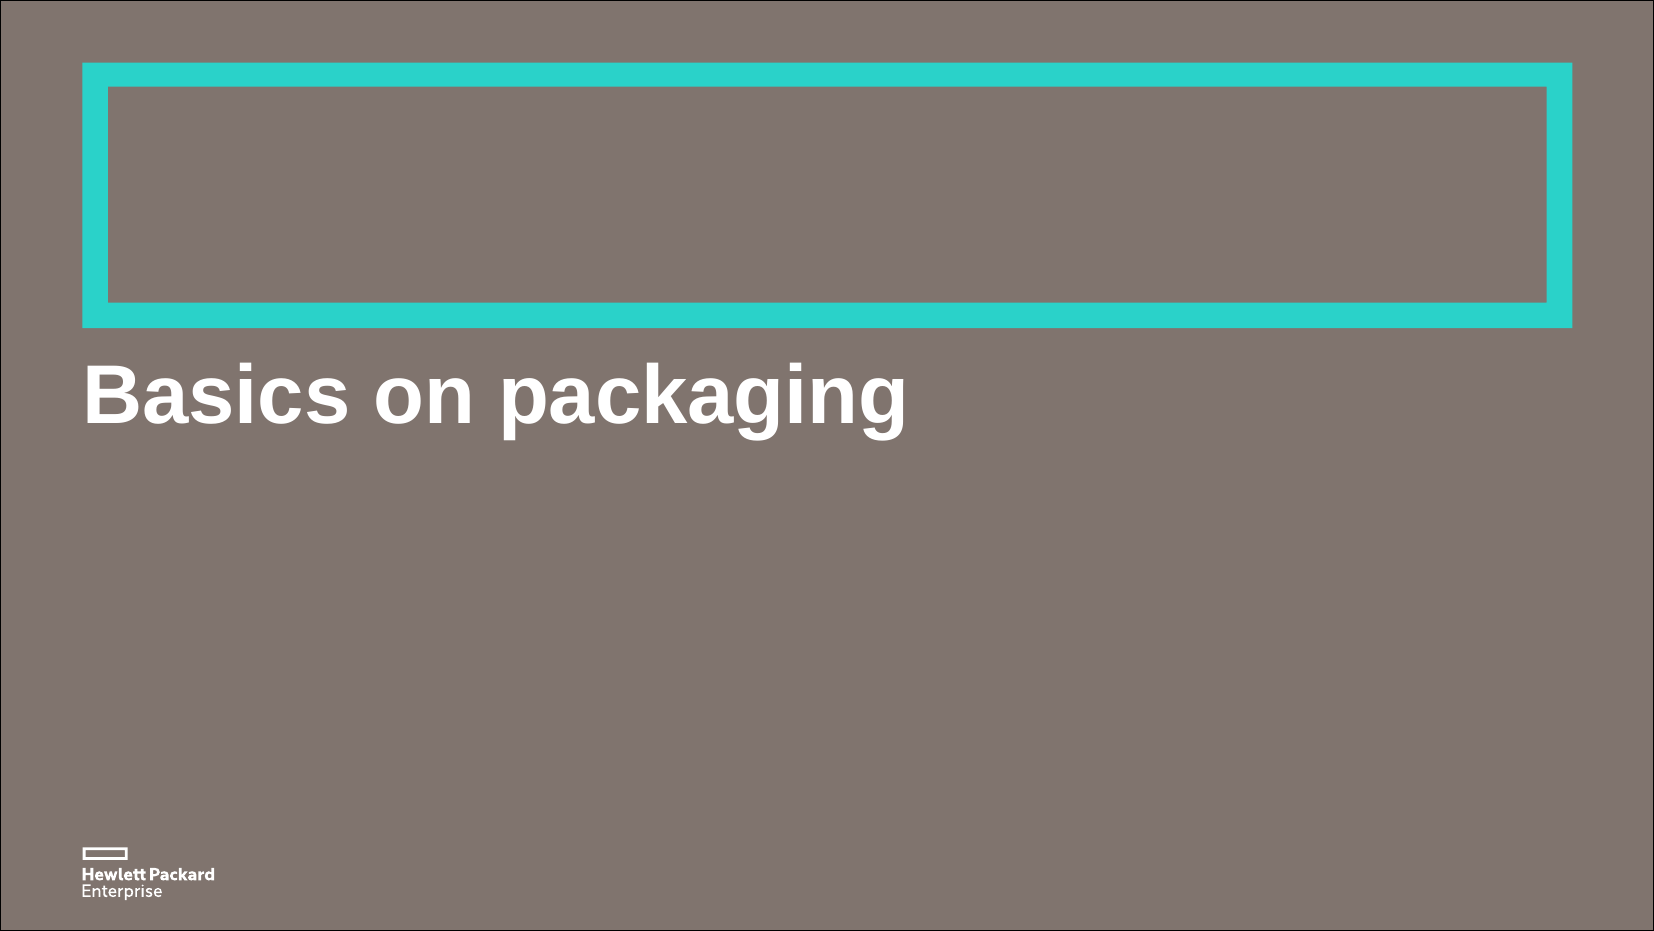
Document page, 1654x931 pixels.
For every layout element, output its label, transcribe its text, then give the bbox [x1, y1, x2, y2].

title Basics on packaging [82, 340, 1199, 419]
